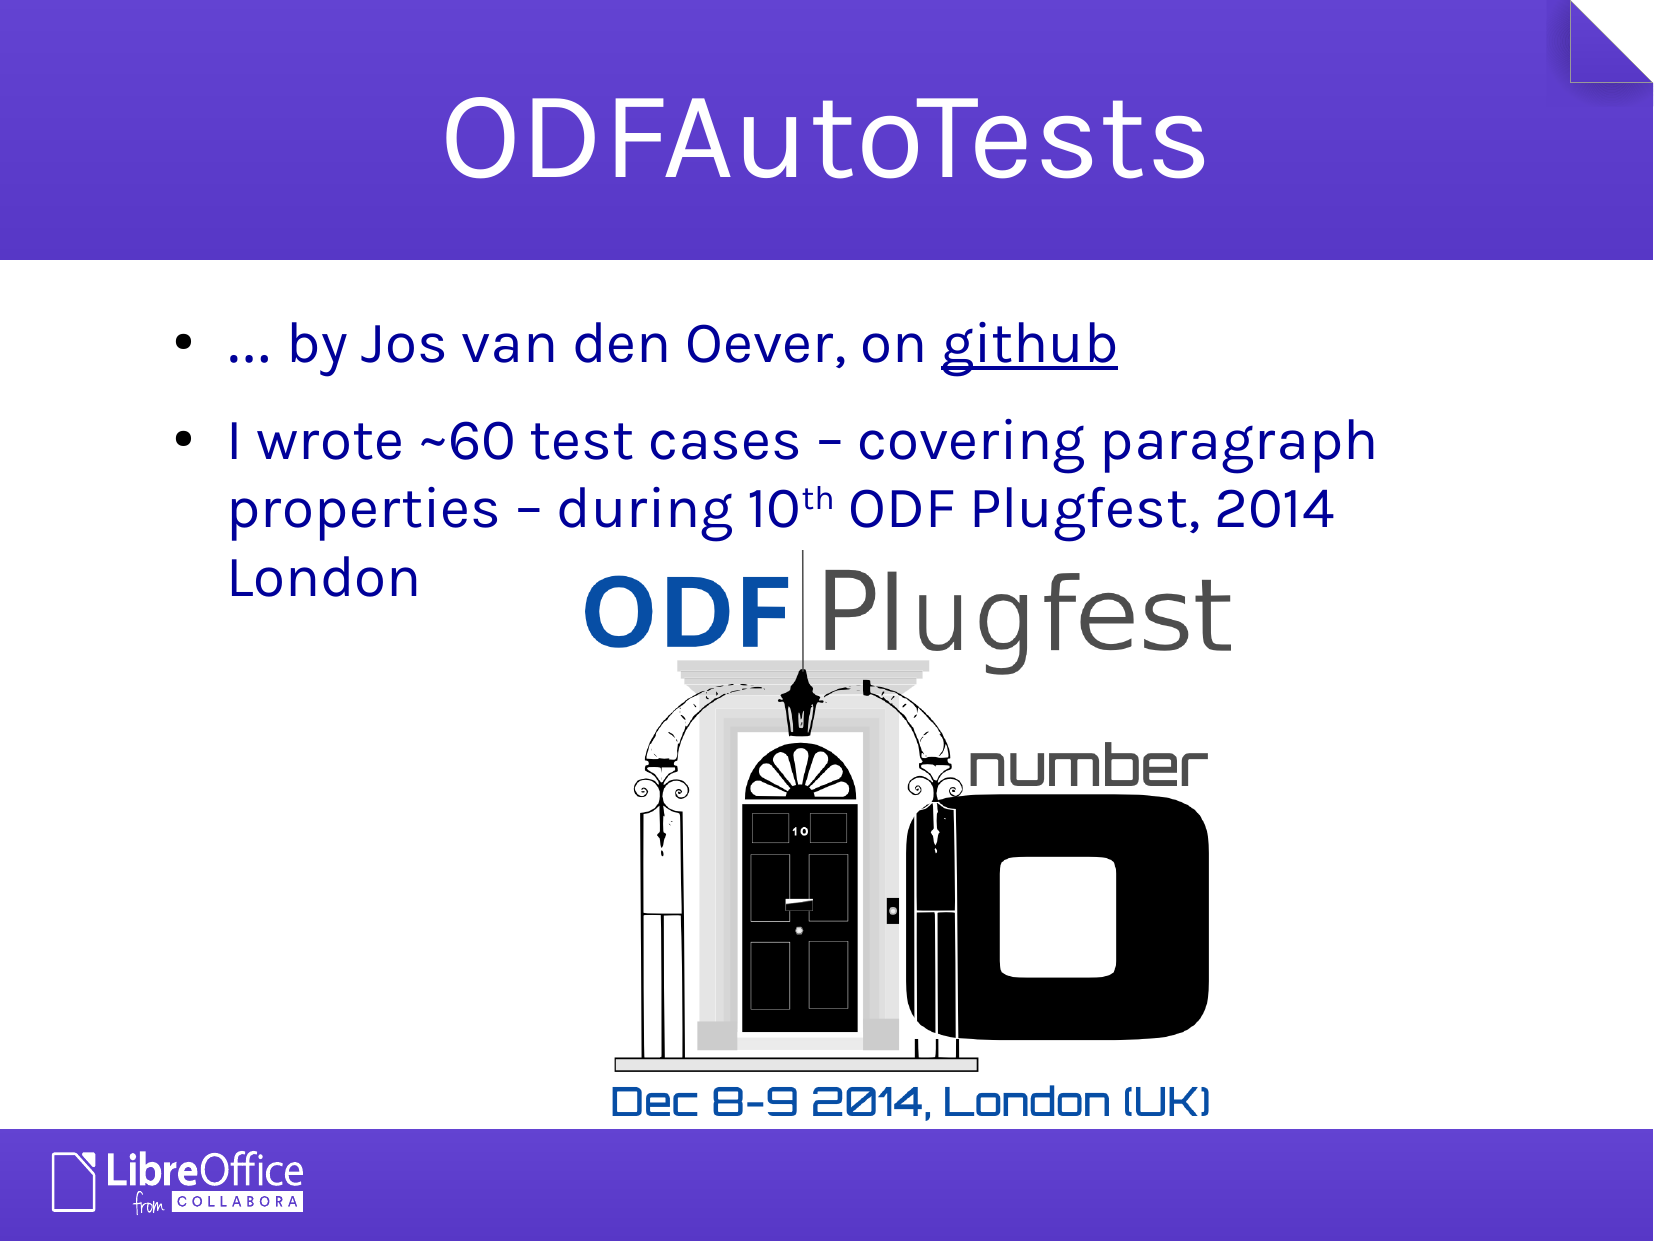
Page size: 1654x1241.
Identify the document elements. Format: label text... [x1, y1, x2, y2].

list … by Jos van den Oever, on github I wrote ~60 test cases – covering paragraph properties – during 10th ODF Plugfest, 2014 London [155, 308, 1535, 1087]
picture [585, 550, 1231, 1121]
title ODFAutoTests [165, 62, 1488, 209]
